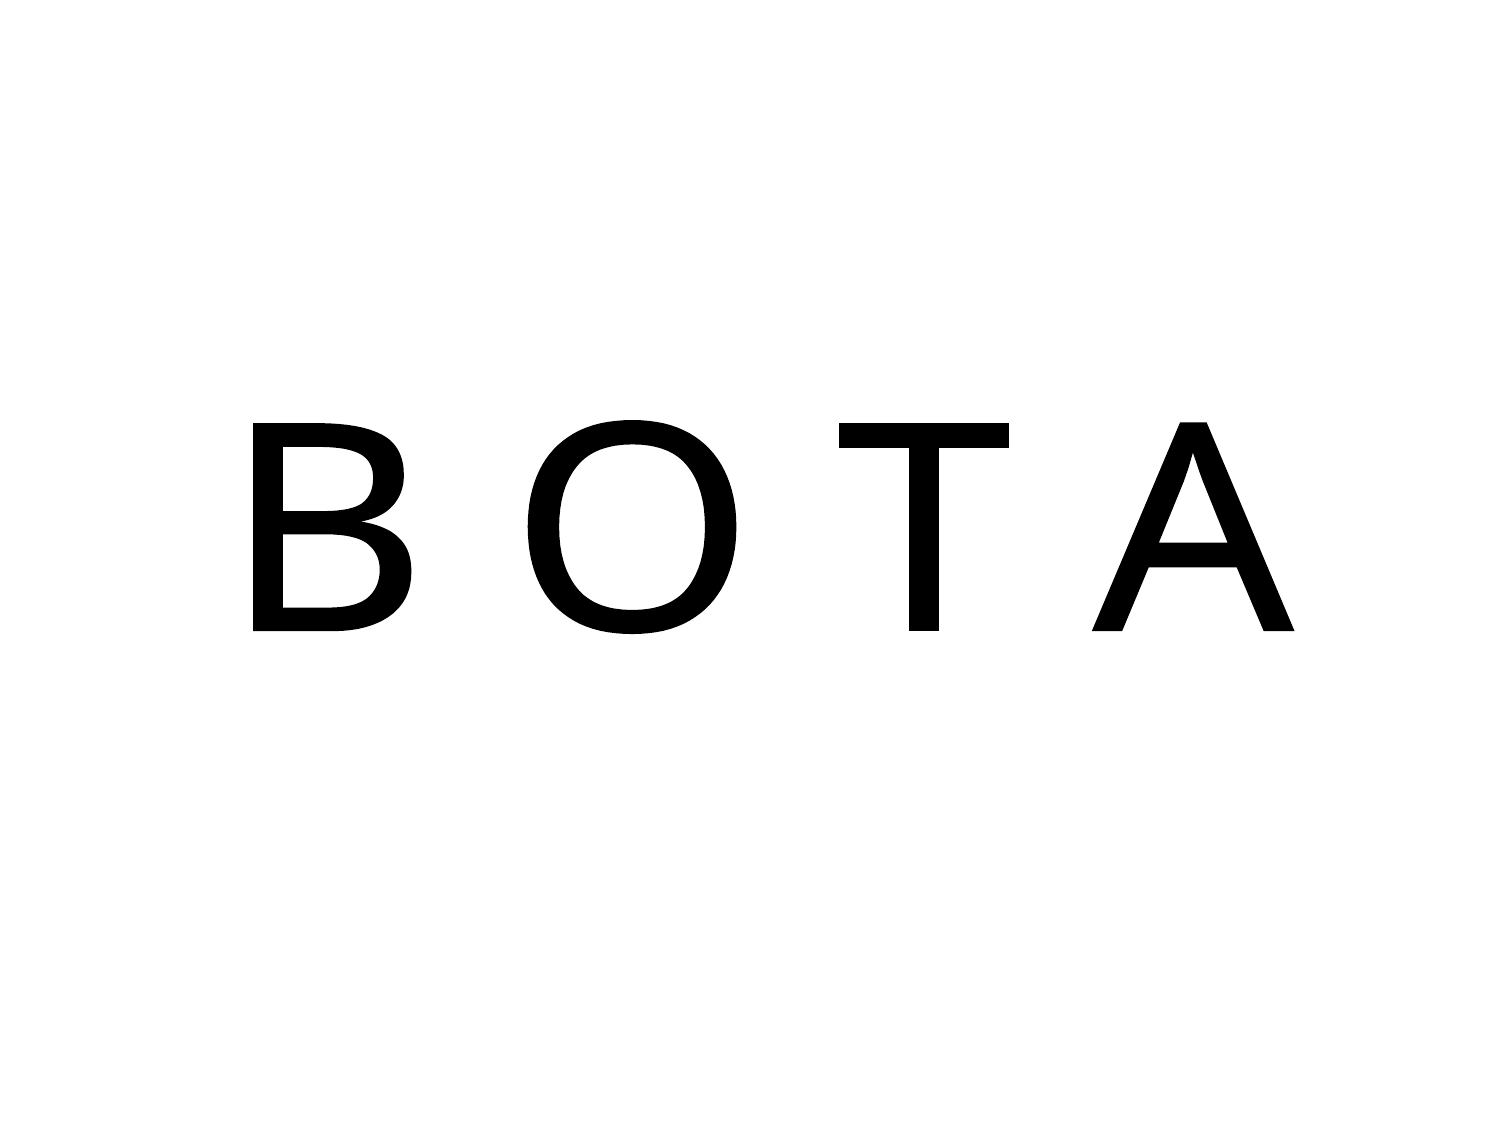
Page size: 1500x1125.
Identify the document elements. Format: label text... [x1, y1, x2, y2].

text_box B O T A [253, 423, 411, 631]
text_box B O T A [1092, 423, 1294, 631]
text_box B O T A [528, 420, 736, 634]
text_box B O T A [839, 423, 1008, 631]
